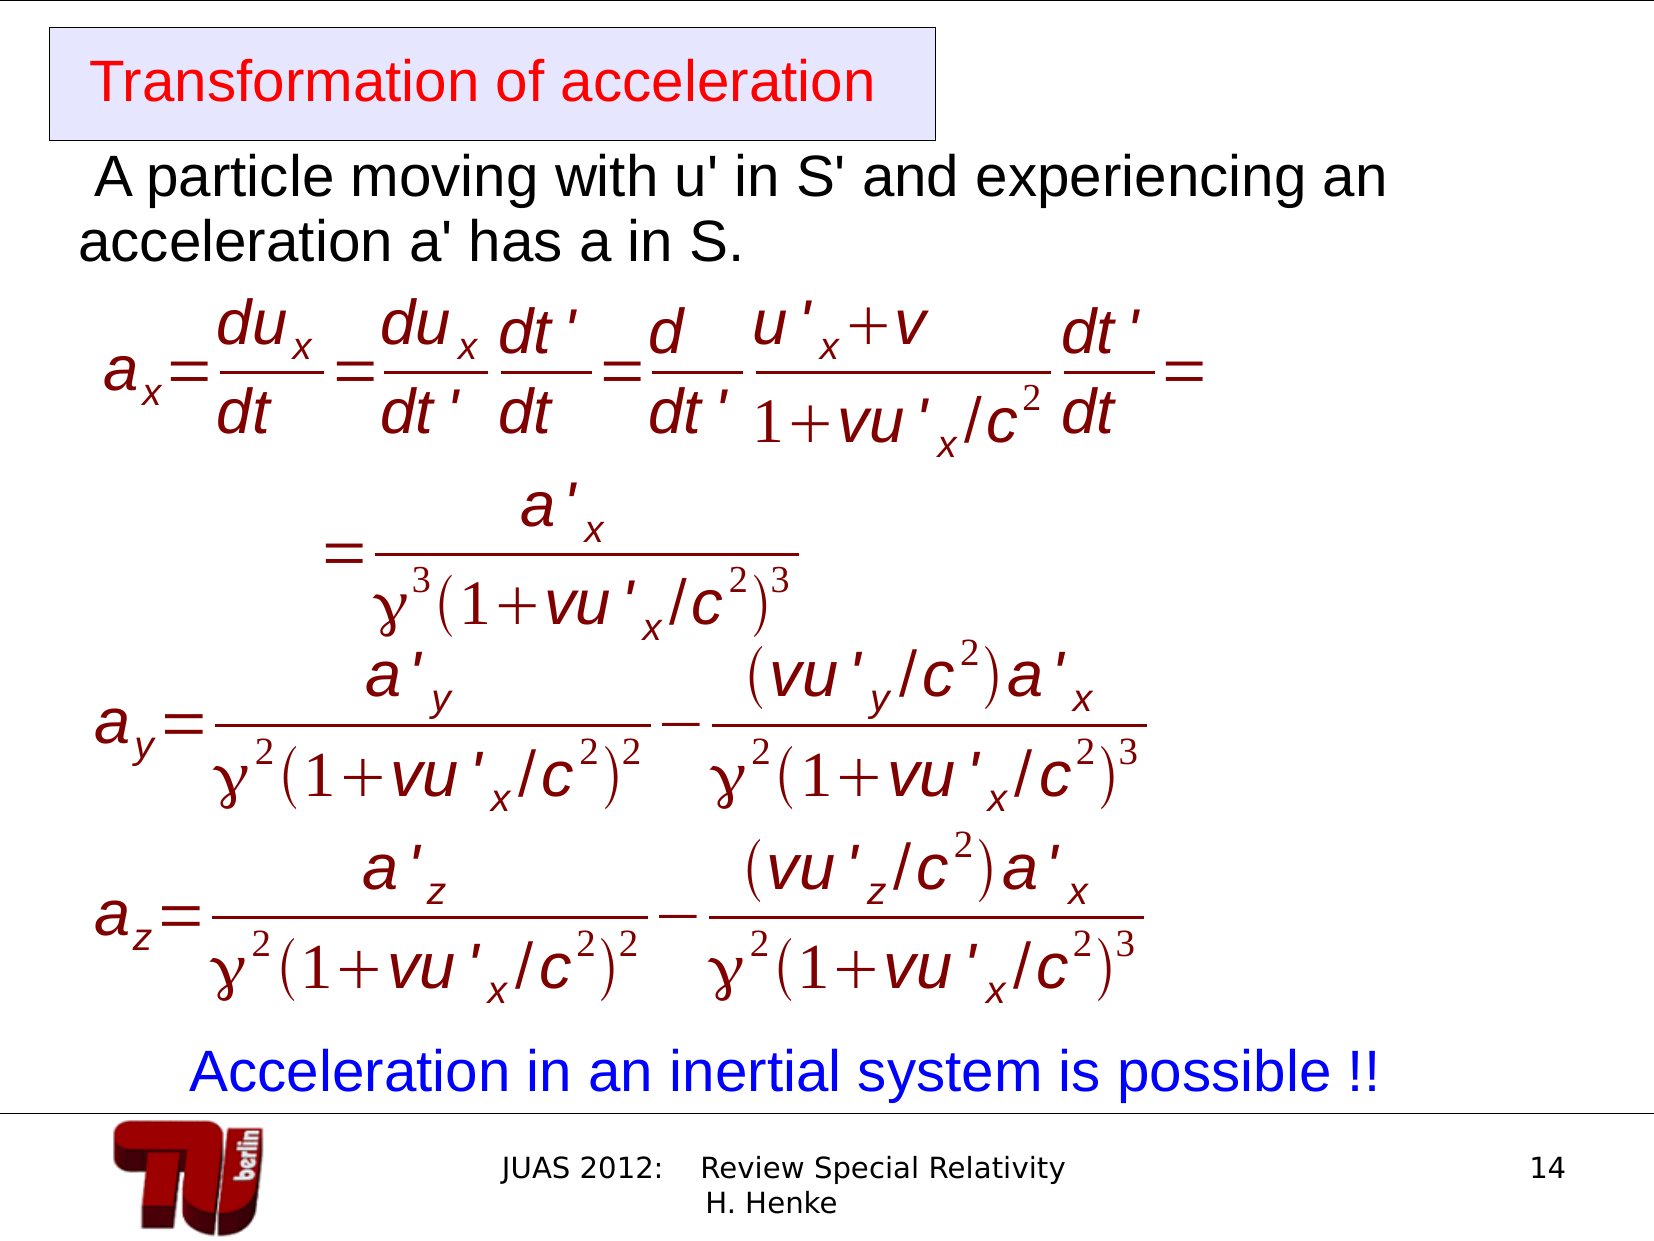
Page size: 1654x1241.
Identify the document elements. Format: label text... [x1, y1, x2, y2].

text_box Transformation of acceleration [74, 41, 970, 121]
text_box [49, 27, 936, 141]
text_box A particle moving with u' in S' and experiencing an acceleration a' has a in S. [63, 135, 1595, 281]
text_box Acceleration in an inertial system is possible !! [174, 1031, 1445, 1111]
picture [112, 1119, 265, 1238]
chart [88, 286, 1216, 1013]
